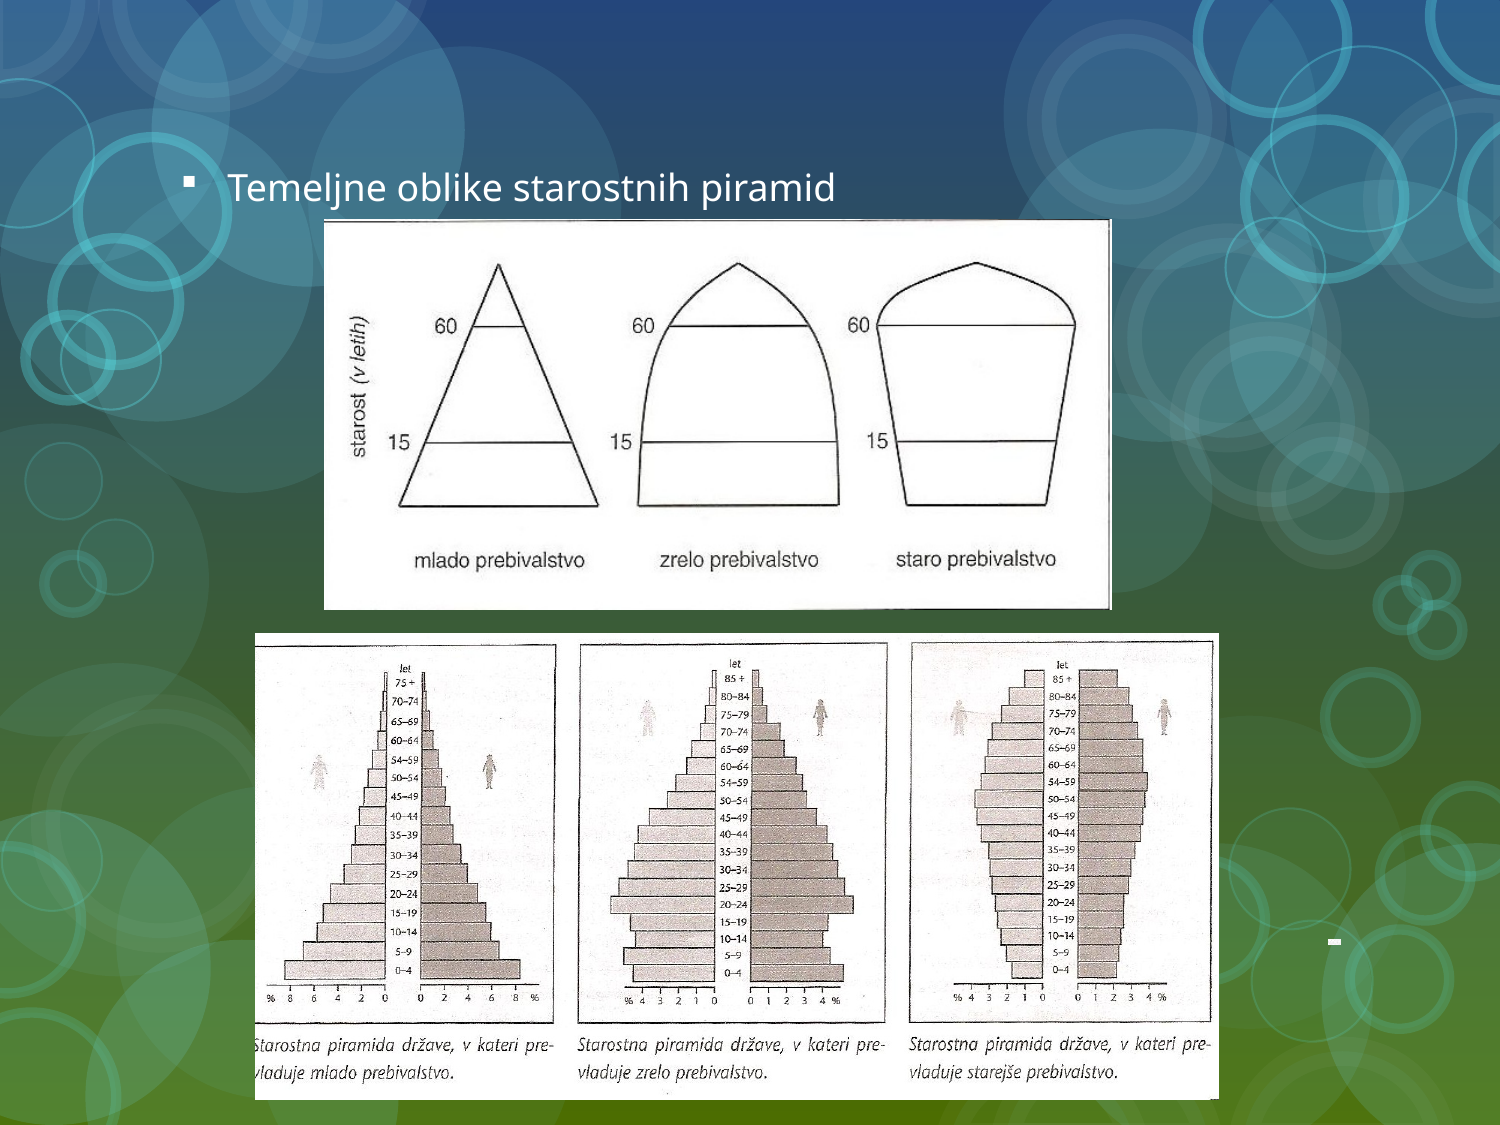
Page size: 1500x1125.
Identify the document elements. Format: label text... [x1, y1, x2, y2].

title Temeljne oblike starostnih piramid [165, 110, 1335, 263]
picture [255, 633, 1219, 1100]
picture [1328, 939, 1341, 945]
picture [324, 219, 1112, 610]
